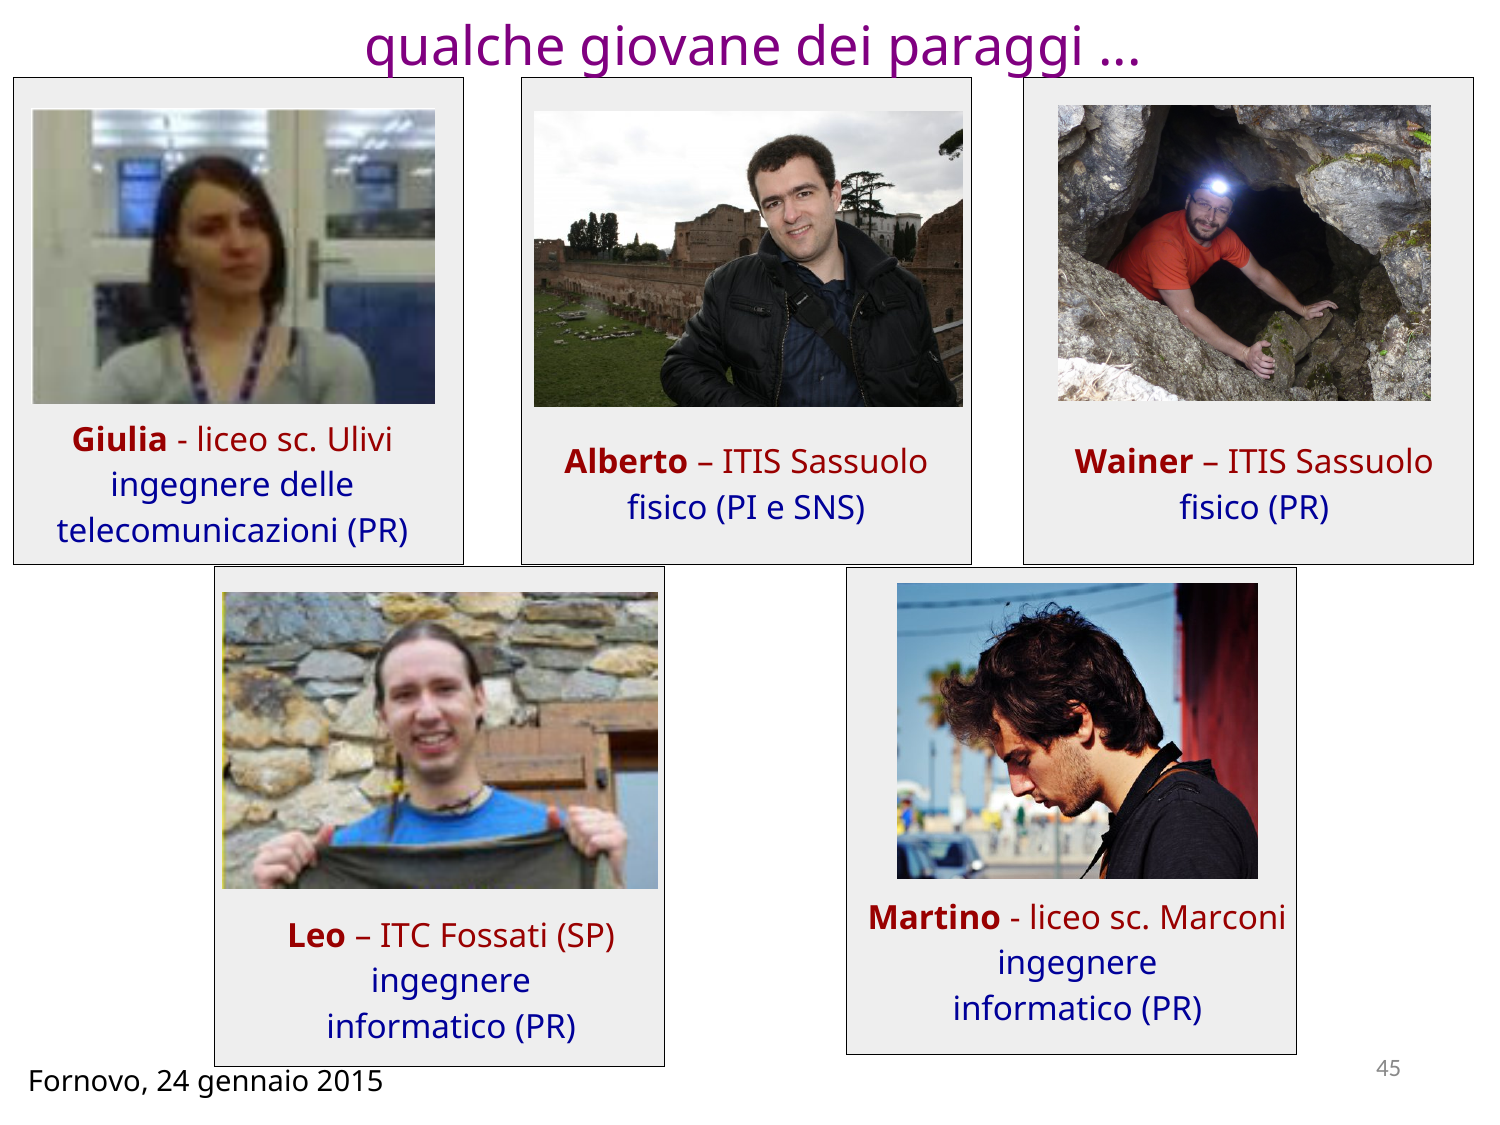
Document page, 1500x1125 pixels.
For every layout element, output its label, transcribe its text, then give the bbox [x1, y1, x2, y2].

text_box [846, 567, 1297, 880]
picture [31, 108, 435, 402]
text_box [521, 77, 972, 565]
text_box Giulia - liceo sc. Ulivi ingegnere delle telecomunicazioni (PR) [15, 402, 451, 559]
text_box Leo – ITC Fossati (SP) ingegnere informatico (PR) [233, 898, 669, 1055]
picture [222, 592, 658, 889]
picture [534, 111, 963, 402]
text_box [214, 566, 665, 1067]
text_box Alberto – ITIS Sassuolo fisico (PI e SNS) [529, 402, 964, 559]
text_box Martino - liceo sc. Marconi ingegnere informatico (PR) [818, 880, 1337, 1038]
text_box [1023, 77, 1474, 565]
text_box [846, 1038, 1297, 1055]
text_box [13, 77, 464, 565]
text_box <numero> [1074, 1042, 1417, 1095]
picture [897, 583, 1258, 879]
text_box Wainer – ITIS Sassuolo fisico (PR) [1037, 402, 1472, 559]
text_box qualche giovane dei paraggi ... [44, 1, 1463, 77]
picture [1058, 105, 1431, 401]
